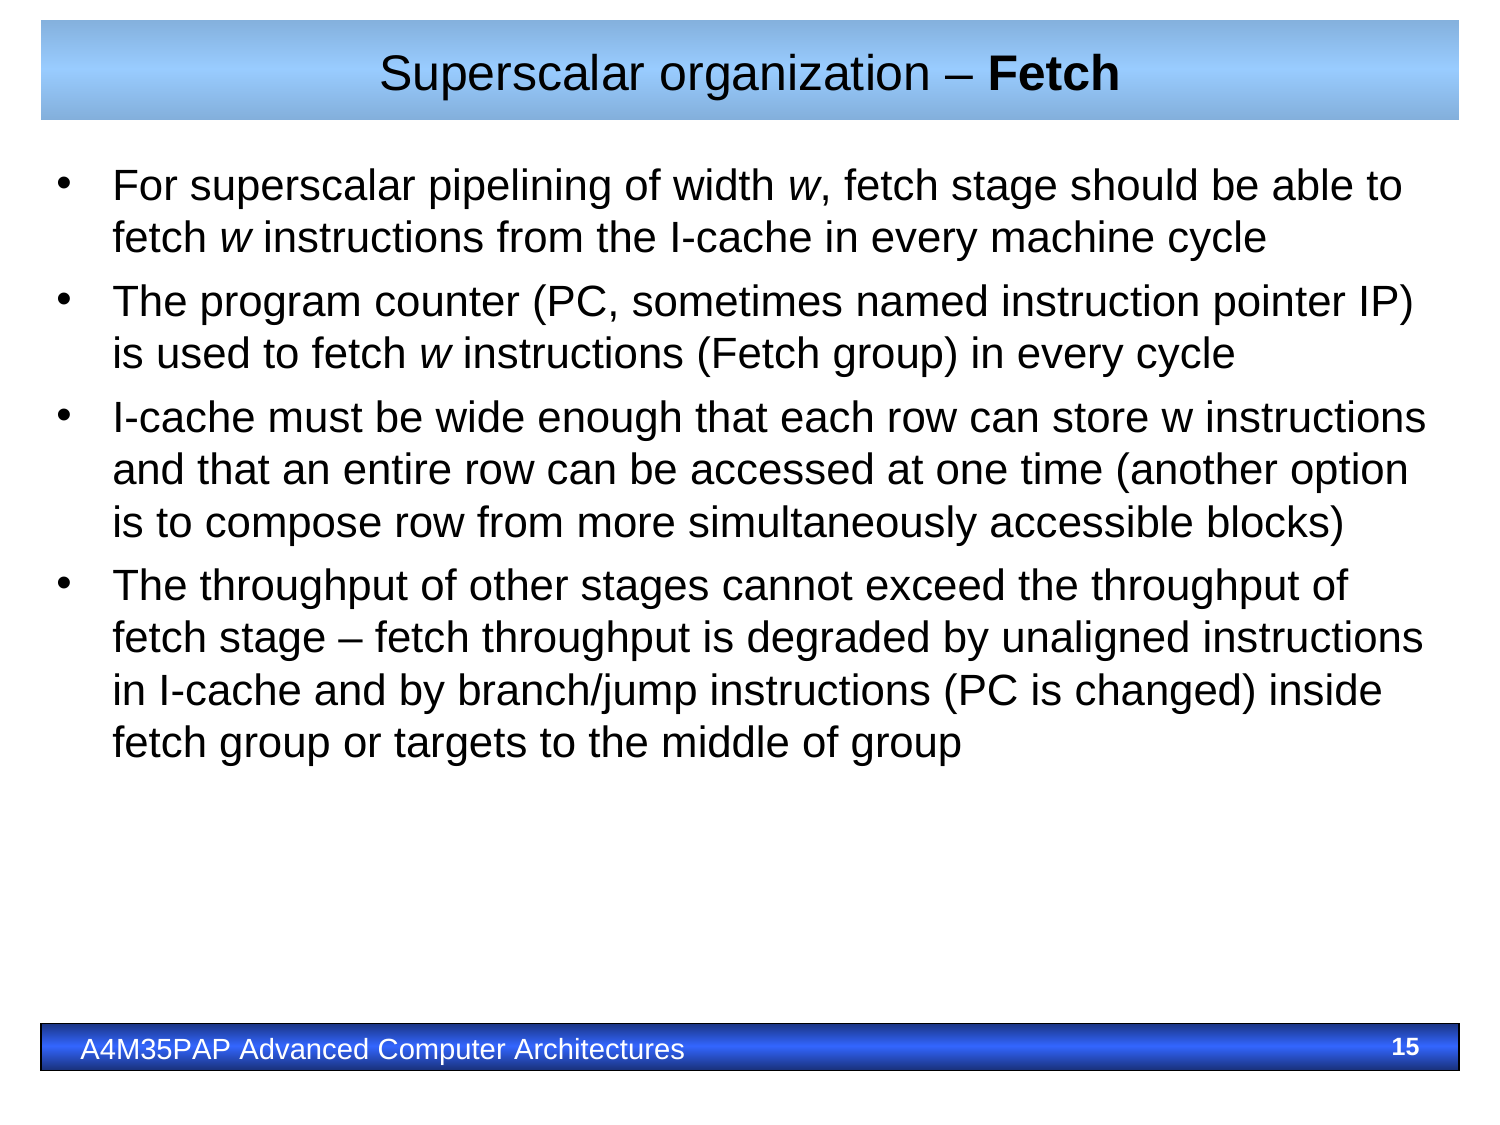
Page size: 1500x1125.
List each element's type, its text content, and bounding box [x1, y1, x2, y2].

title Superscalar organization – Fetch [41, 20, 1459, 120]
list For superscalar pipelining of width w, fetch stage should be able to fetch w instructions from the I-cache in every machine cycle The program counter (PC, sometimes named instruction pointer IP) is used to fetch w instructions (Fetch group) in every cycle I-cache must be wide enough that each row can store w instructions and that an entire row can be accessed at one time (another option is to compose row from more simultaneously accessible blocks) The throughput of other stages cannot exceed the throughput of fetch stage – fetch throughput is degraded by unaligned instructions in I-cache and by branch/jump instructions (PC is changed) inside fetch group or targets to the middle of group [41, 148, 1459, 1000]
